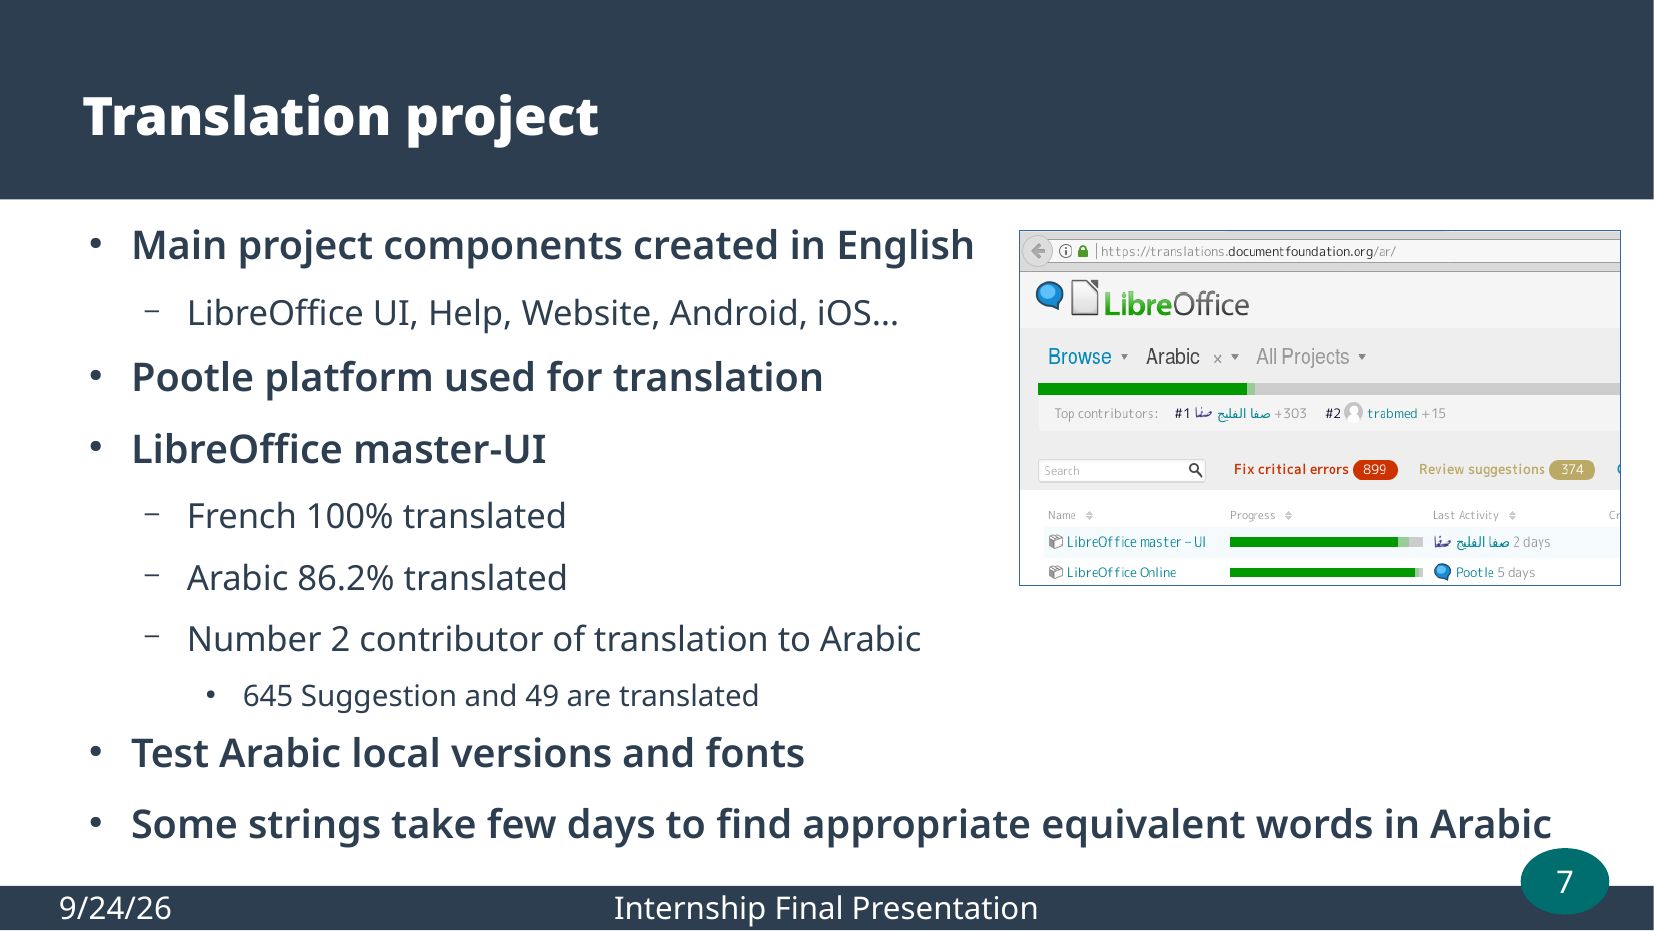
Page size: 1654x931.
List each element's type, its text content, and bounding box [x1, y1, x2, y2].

picture [1019, 230, 1621, 586]
list Main project components created in English LibreOffice UI, Help, Website, Android, iOS… Pootle platform used for translation LibreOffice master-UI French 100% translated Arabic 86.2% translated Number 2 contributor of translation to Arabic 645 Suggestion and 49 are translated Test Arabic local versions and fonts Some strings take few days to find appropriate equivalent words in Arabic [75, 217, 1571, 901]
title Translation project [82, 37, 1571, 193]
